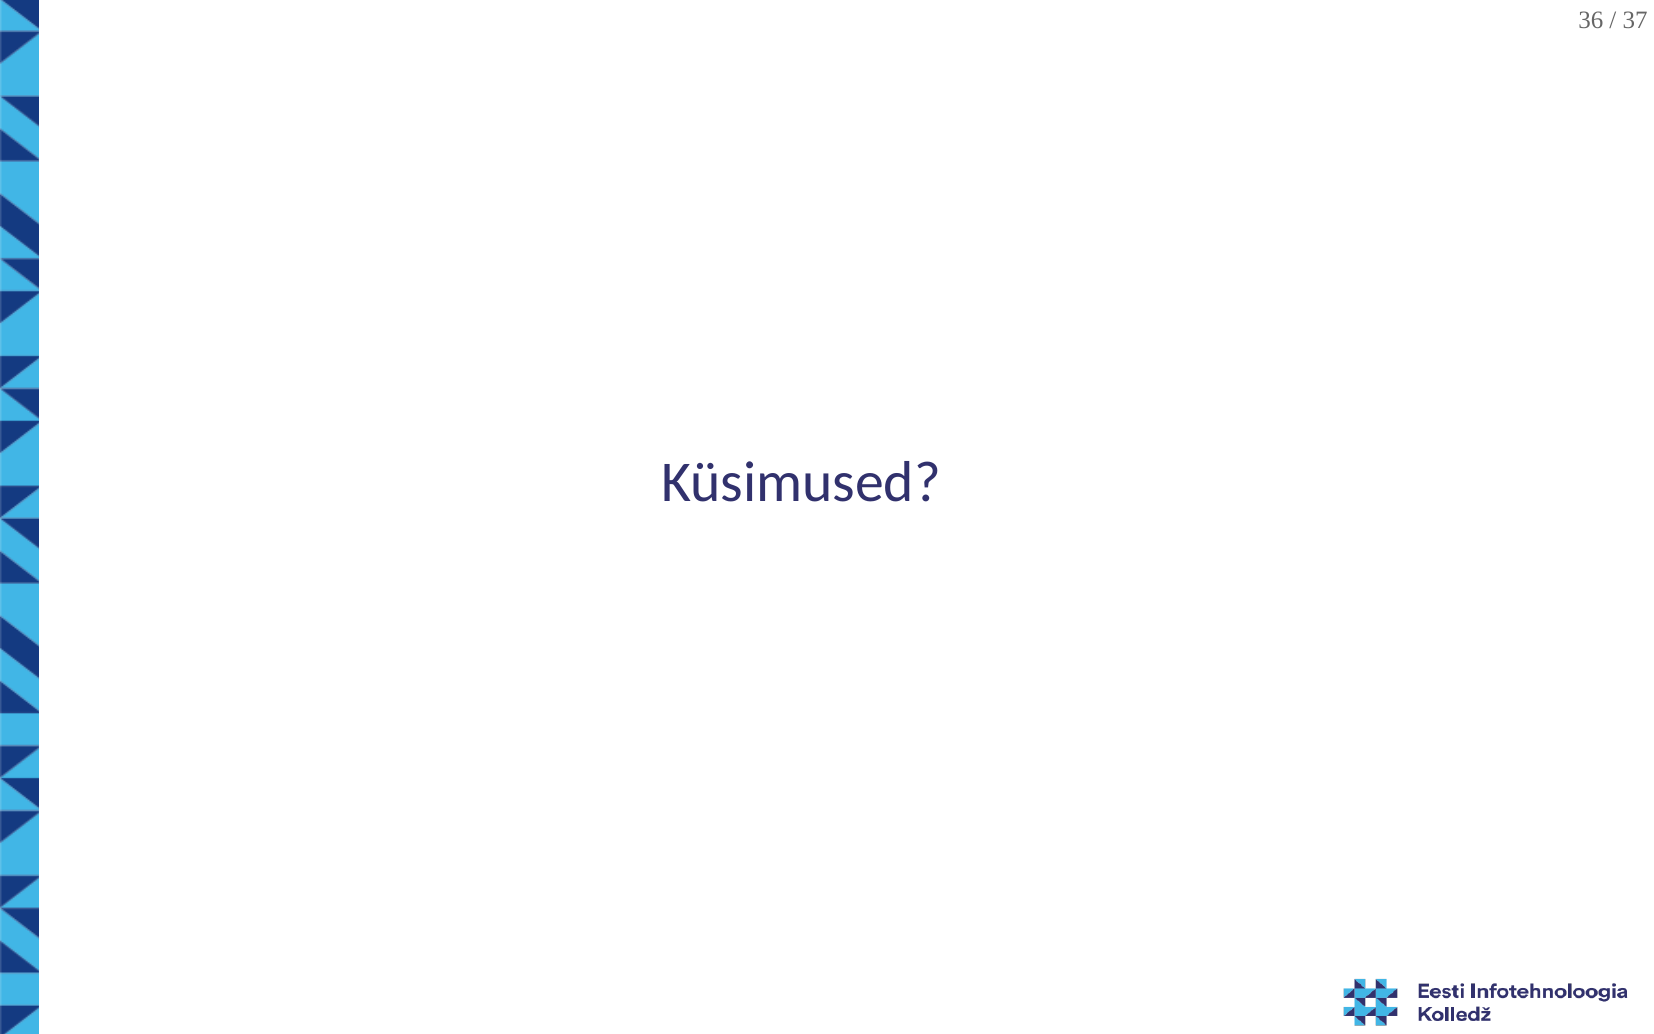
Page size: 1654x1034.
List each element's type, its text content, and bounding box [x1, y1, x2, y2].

title Küsimused? [661, 442, 1034, 532]
